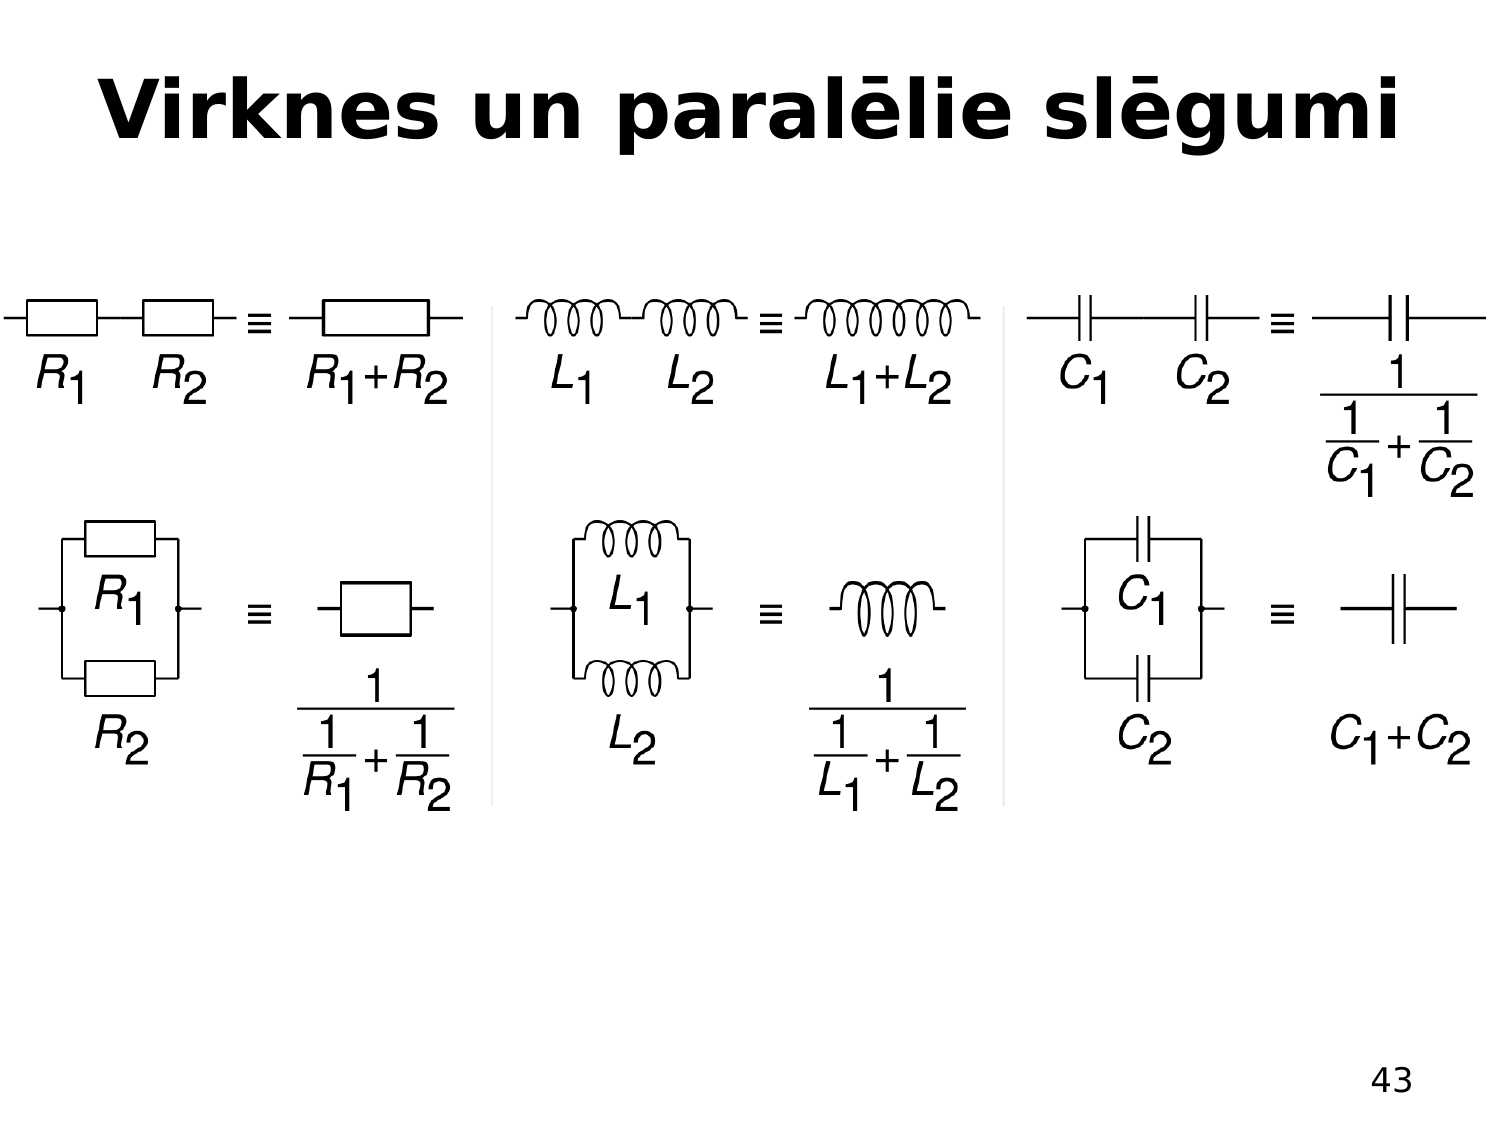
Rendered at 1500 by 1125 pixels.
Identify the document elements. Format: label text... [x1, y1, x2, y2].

title Virknes un paralēlie slēgumi [75, 44, 1425, 177]
picture [0, 285, 1488, 827]
